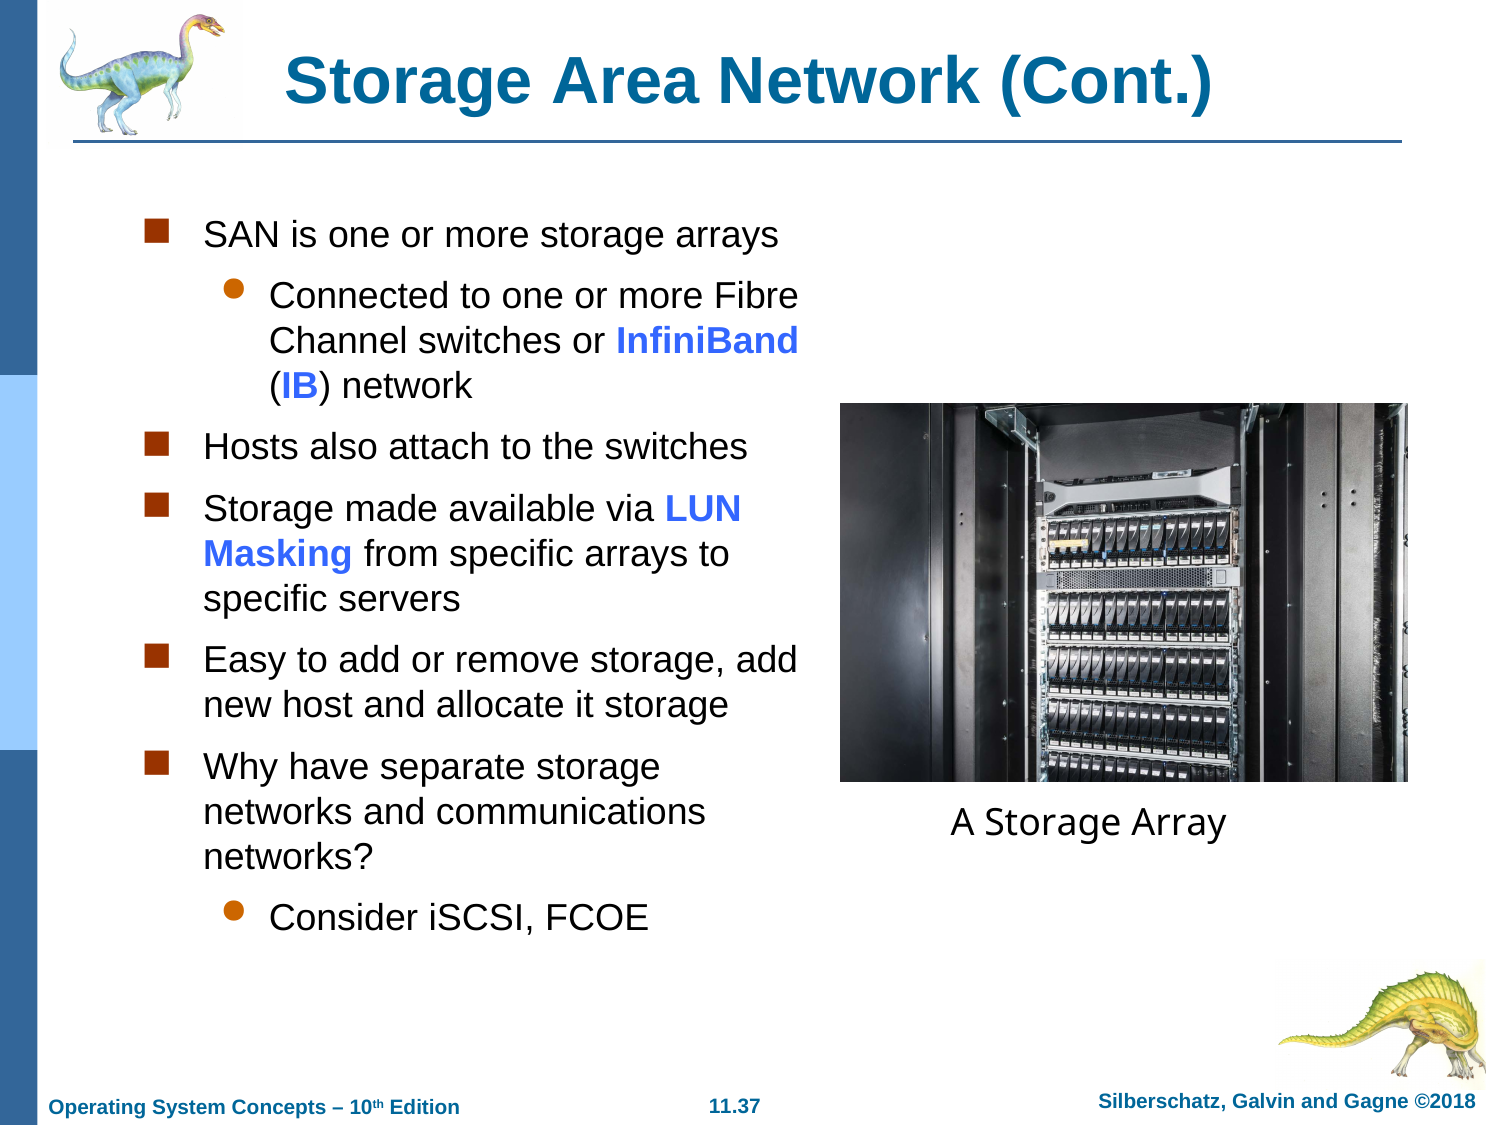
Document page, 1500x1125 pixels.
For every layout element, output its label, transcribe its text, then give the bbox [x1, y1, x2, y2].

text_box A Storage Array [935, 790, 1360, 851]
picture [46, 0, 243, 149]
picture [840, 403, 1408, 782]
list SAN is one or more storage arrays Connected to one or more Fibre Channel switches or InfiniBand (IB) network Hosts also attach to the switches Storage made available via LUN Masking from specific arrays to specific servers Easy to add or remove storage, add new host and allocate it storage Why have separate storage networks and communications networks? Consider iSCSI, FCOE [132, 202, 831, 1024]
title Storage Area Network (Cont.) [75, 29, 1426, 125]
picture [1275, 959, 1486, 1090]
picture [1415, 1093, 1423, 1098]
